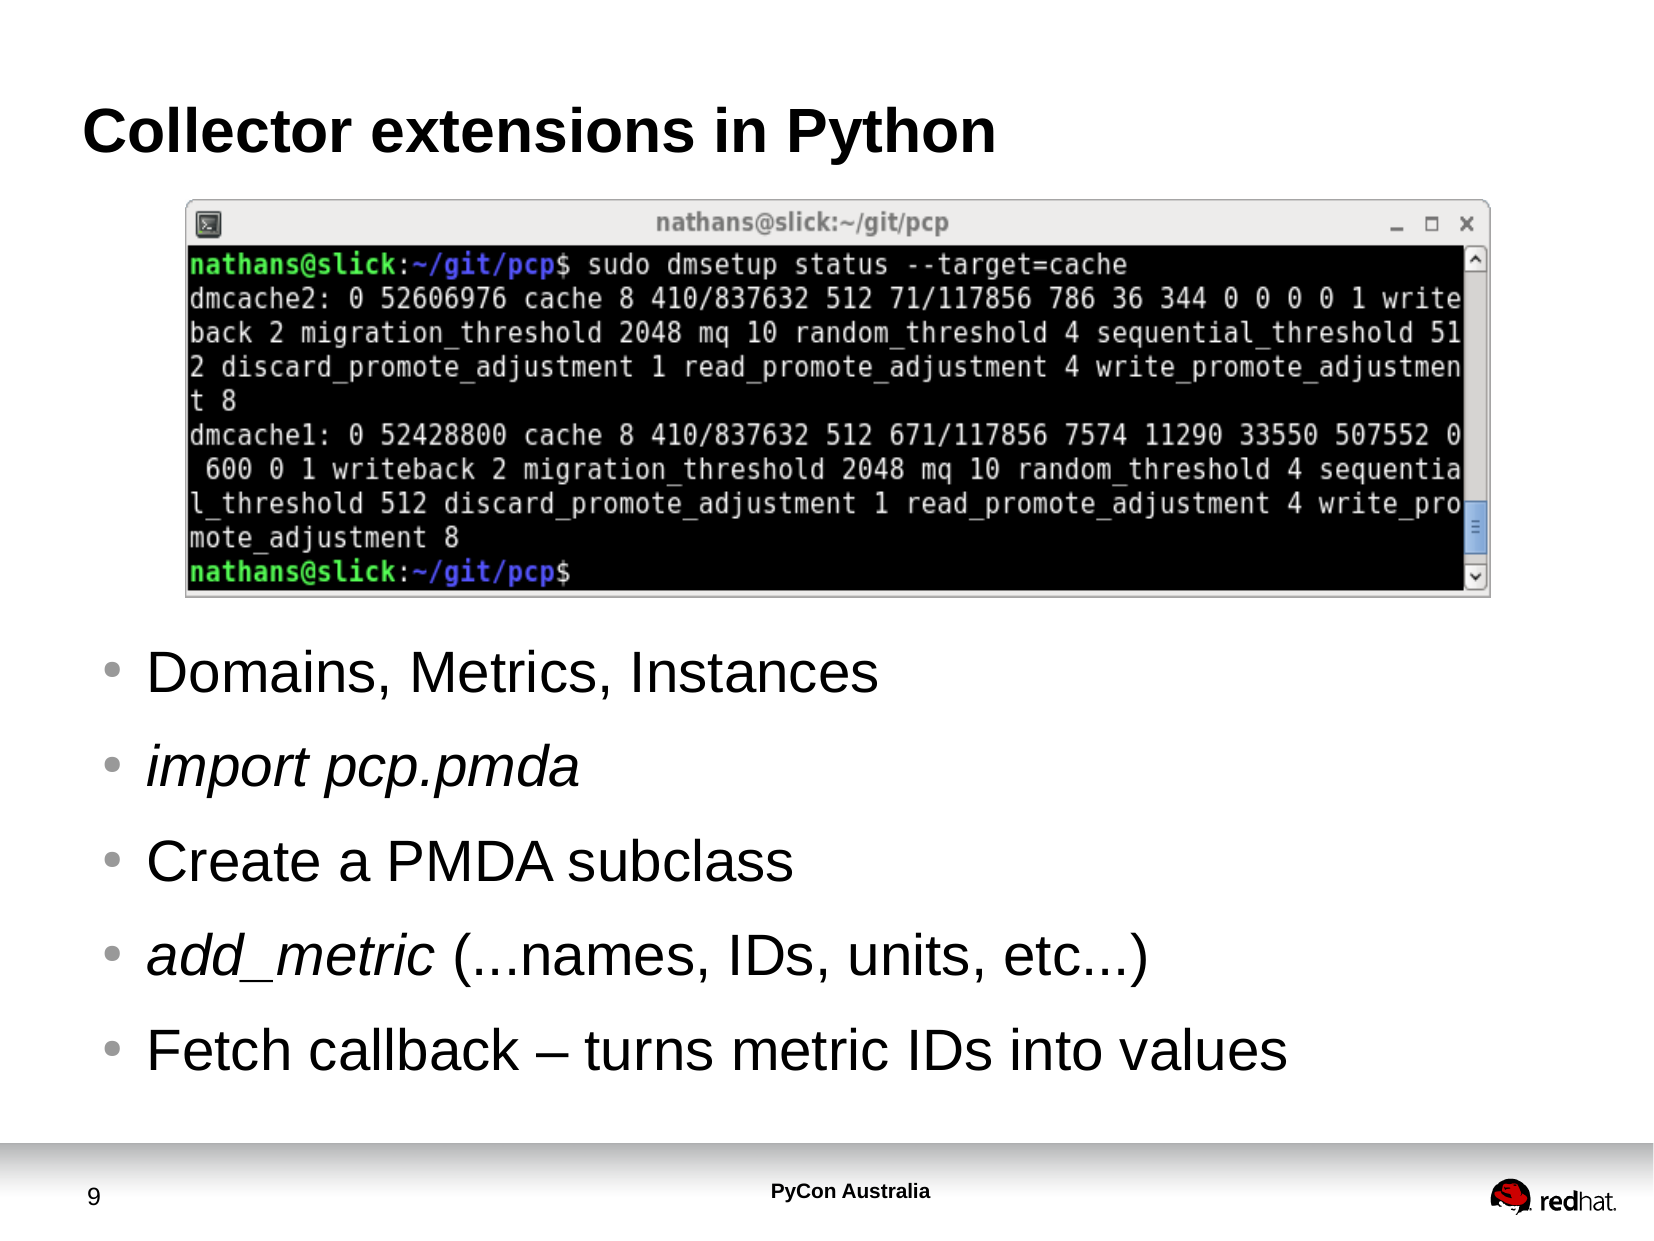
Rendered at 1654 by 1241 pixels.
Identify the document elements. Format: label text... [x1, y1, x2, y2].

title Collector extensions in Python [82, 37, 1571, 226]
picture [0, 1143, 1654, 1241]
list Domains, Metrics, Instances import pcp.pmda Create a PMDA subclass add_metric (...names, IDs, units, etc...) Fetch callback – turns metric IDs into values [86, 639, 1576, 1115]
picture [185, 199, 1491, 598]
